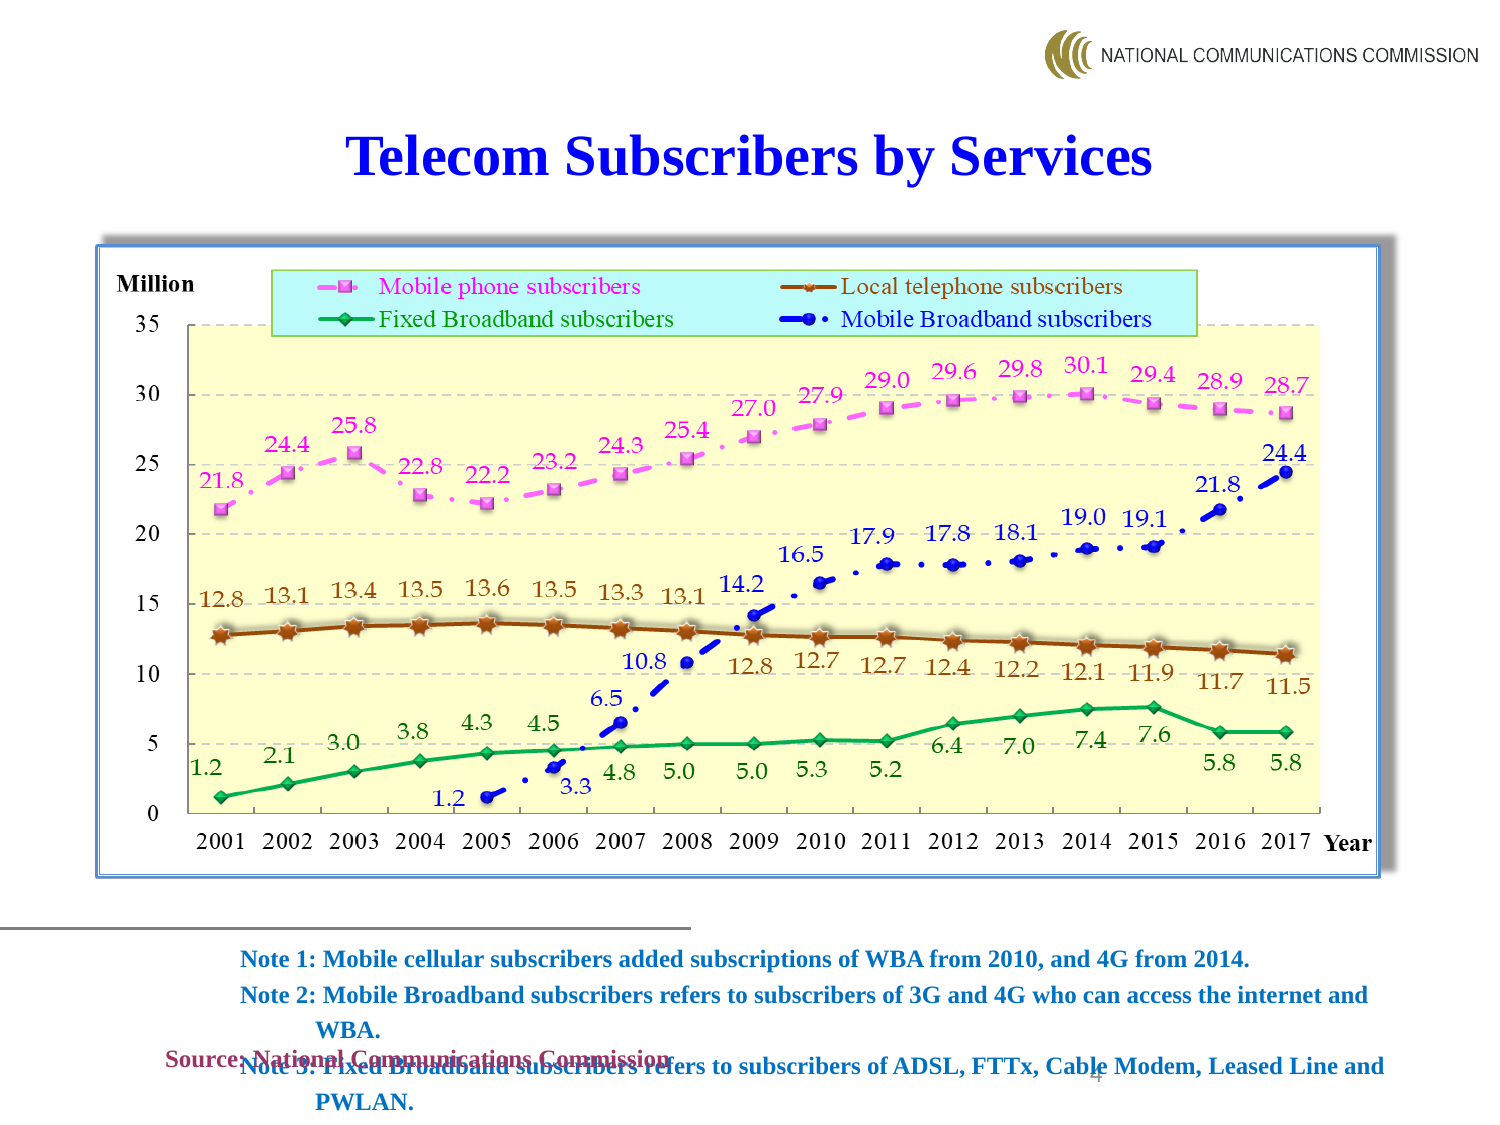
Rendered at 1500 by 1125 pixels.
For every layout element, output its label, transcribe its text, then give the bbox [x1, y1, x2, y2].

picture [94, 226, 1406, 879]
text_box 4 [1074, 1042, 1426, 1103]
text_box Telecom Subscribers by Services [0, 90, 1500, 216]
text_box Source: National Communications Commission [0, 1035, 703, 1081]
picture [1045, 30, 1479, 79]
text_box Note 1: Mobile cellular subscribers added subscriptions of WBA from 2010, and 4G from 2014. Note 2: Mobile Broadband subscribers refers to subscribers of 3G and 4G who can access the internet and WBA. Note 3: Fixed Broadband subscribers refers to subscribers of ADSL, FTTx, Cable Modem, Leased Line and PWLAN. [0, 928, 1424, 1053]
